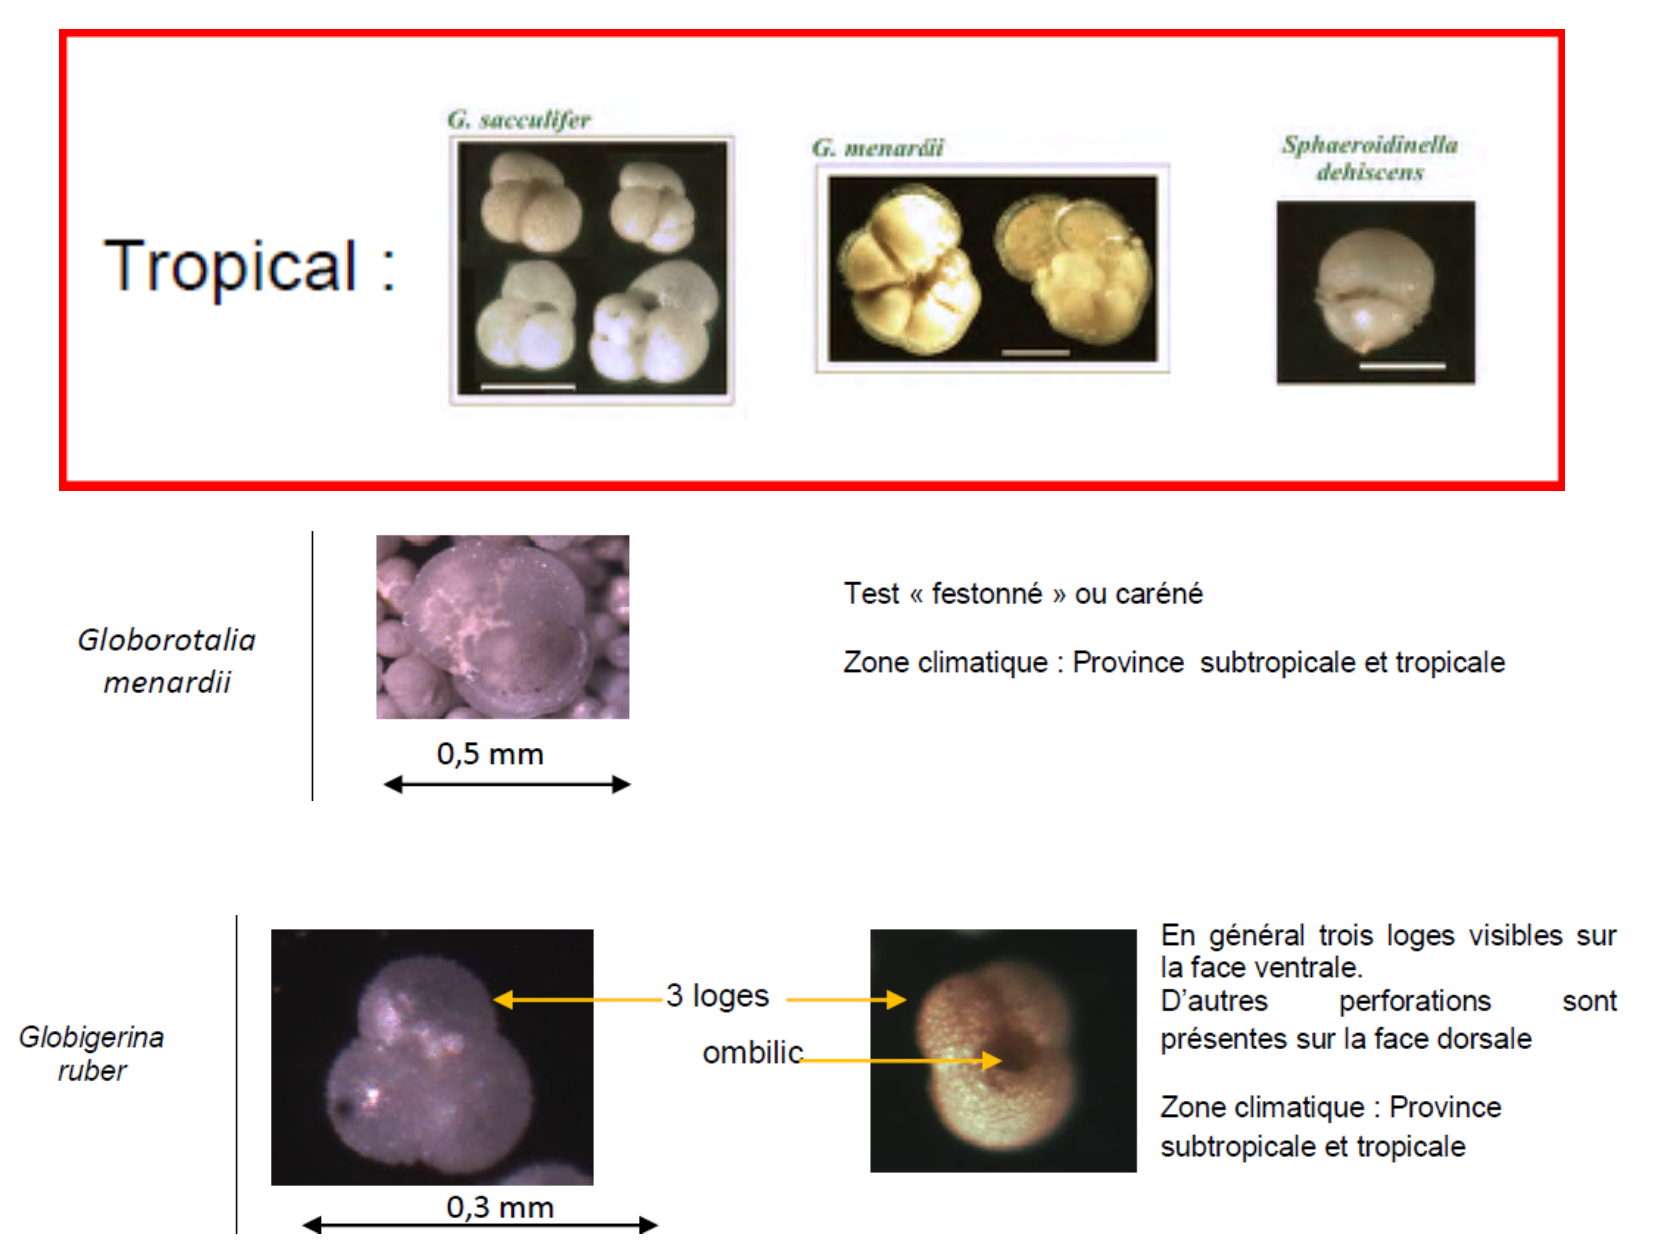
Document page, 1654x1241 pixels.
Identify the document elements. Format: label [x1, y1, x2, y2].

picture [2, 915, 1654, 1234]
picture [59, 29, 1565, 491]
picture [59, 531, 1587, 801]
